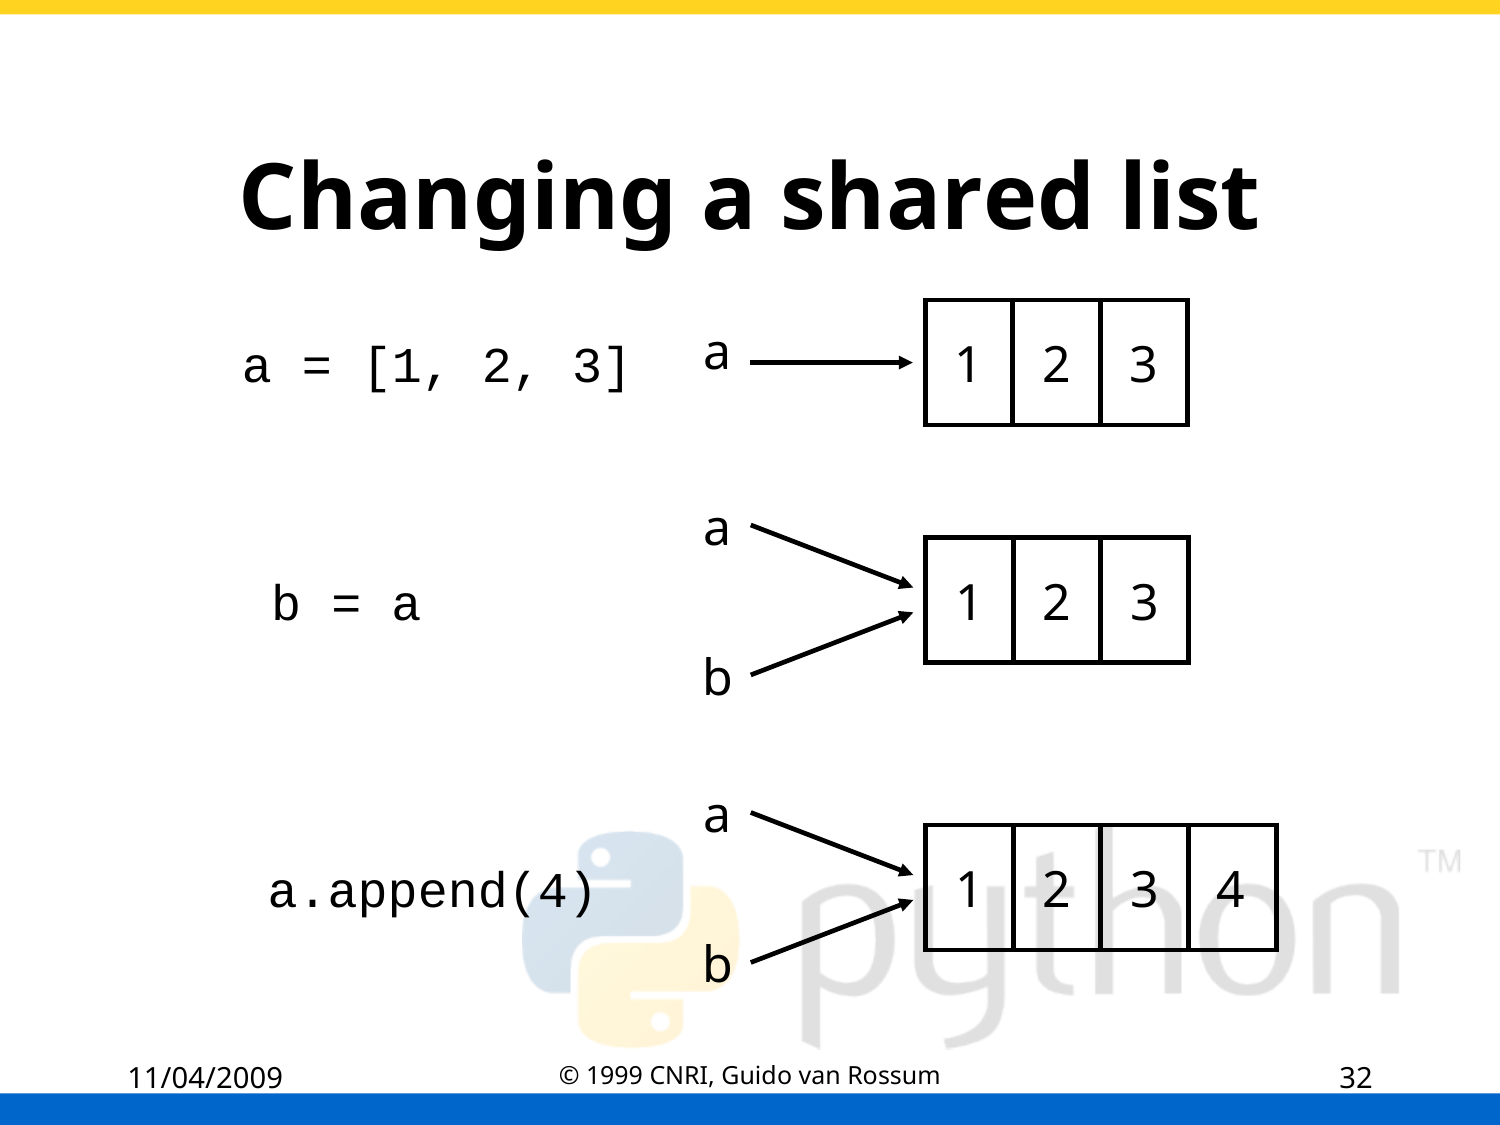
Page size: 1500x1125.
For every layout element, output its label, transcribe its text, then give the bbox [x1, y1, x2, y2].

text_box 1 [925, 824, 1013, 950]
text_box a [689, 774, 747, 851]
title Changing a shared list [112, 99, 1388, 288]
text_box 4 [1201, 849, 1261, 926]
text_box 2 [1013, 537, 1100, 663]
text_box 3 [1100, 537, 1189, 663]
text_box 2 [1013, 824, 1100, 950]
text_box 1 [925, 537, 1013, 663]
text_box 2 [1012, 299, 1100, 425]
text_box b = a [256, 562, 437, 638]
text_box a [689, 487, 747, 563]
text_box a.append(4) [252, 849, 613, 926]
text_box b [687, 637, 749, 713]
text_box a = [1, 2, 3] [227, 324, 647, 401]
text_box b [687, 924, 749, 1001]
text_box 1 [925, 299, 1012, 425]
text_box 3 [1100, 299, 1188, 425]
text_box a [688, 312, 747, 388]
text_box 3 [1100, 824, 1187, 950]
